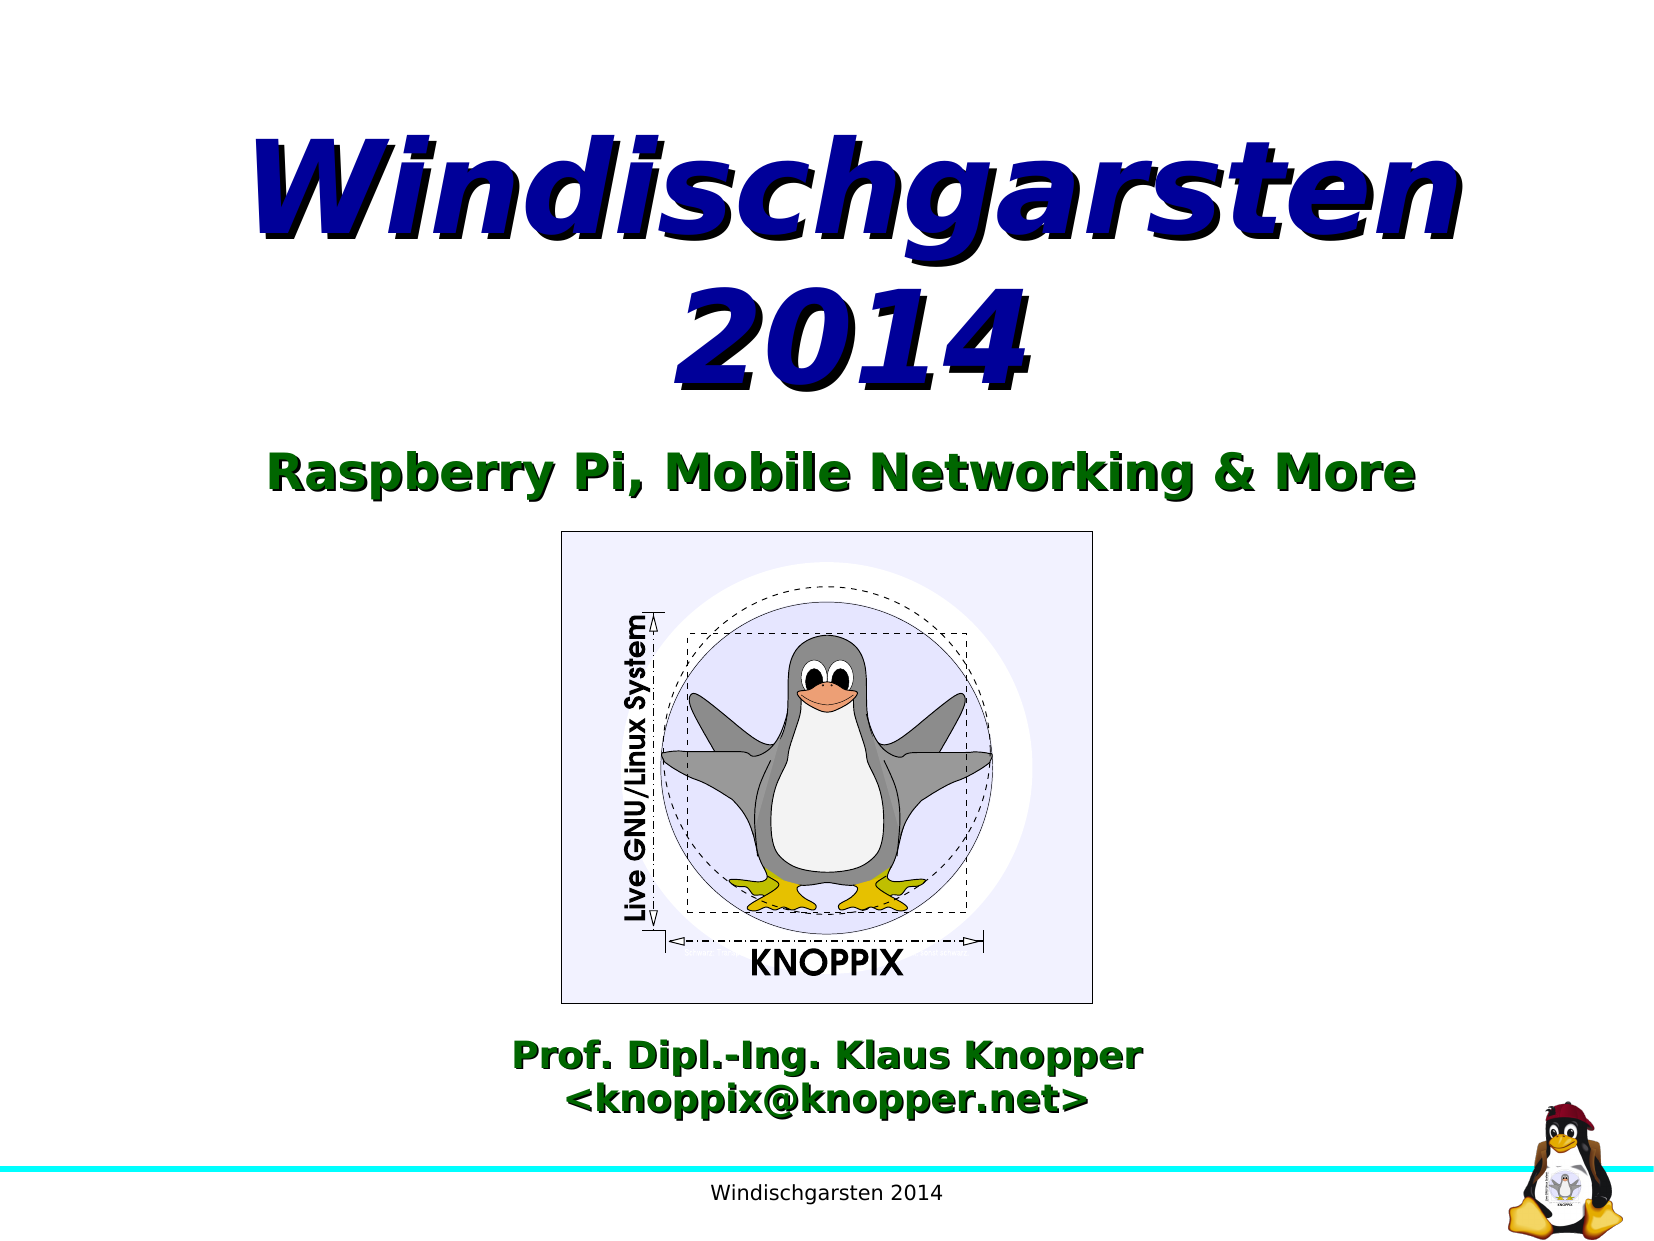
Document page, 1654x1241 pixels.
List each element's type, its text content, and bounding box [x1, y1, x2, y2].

text_box Prof. Dipl.-Ing. Klaus Knopper <knoppix@knopper.net> [265, 1033, 1388, 1121]
picture [1505, 1100, 1625, 1241]
title Windischgarsten 2014 [147, 113, 1561, 415]
picture [620, 561, 1034, 977]
text_box Raspberry Pi, Mobile Networking & More [206, 442, 1477, 502]
text_box [561, 531, 1093, 1004]
